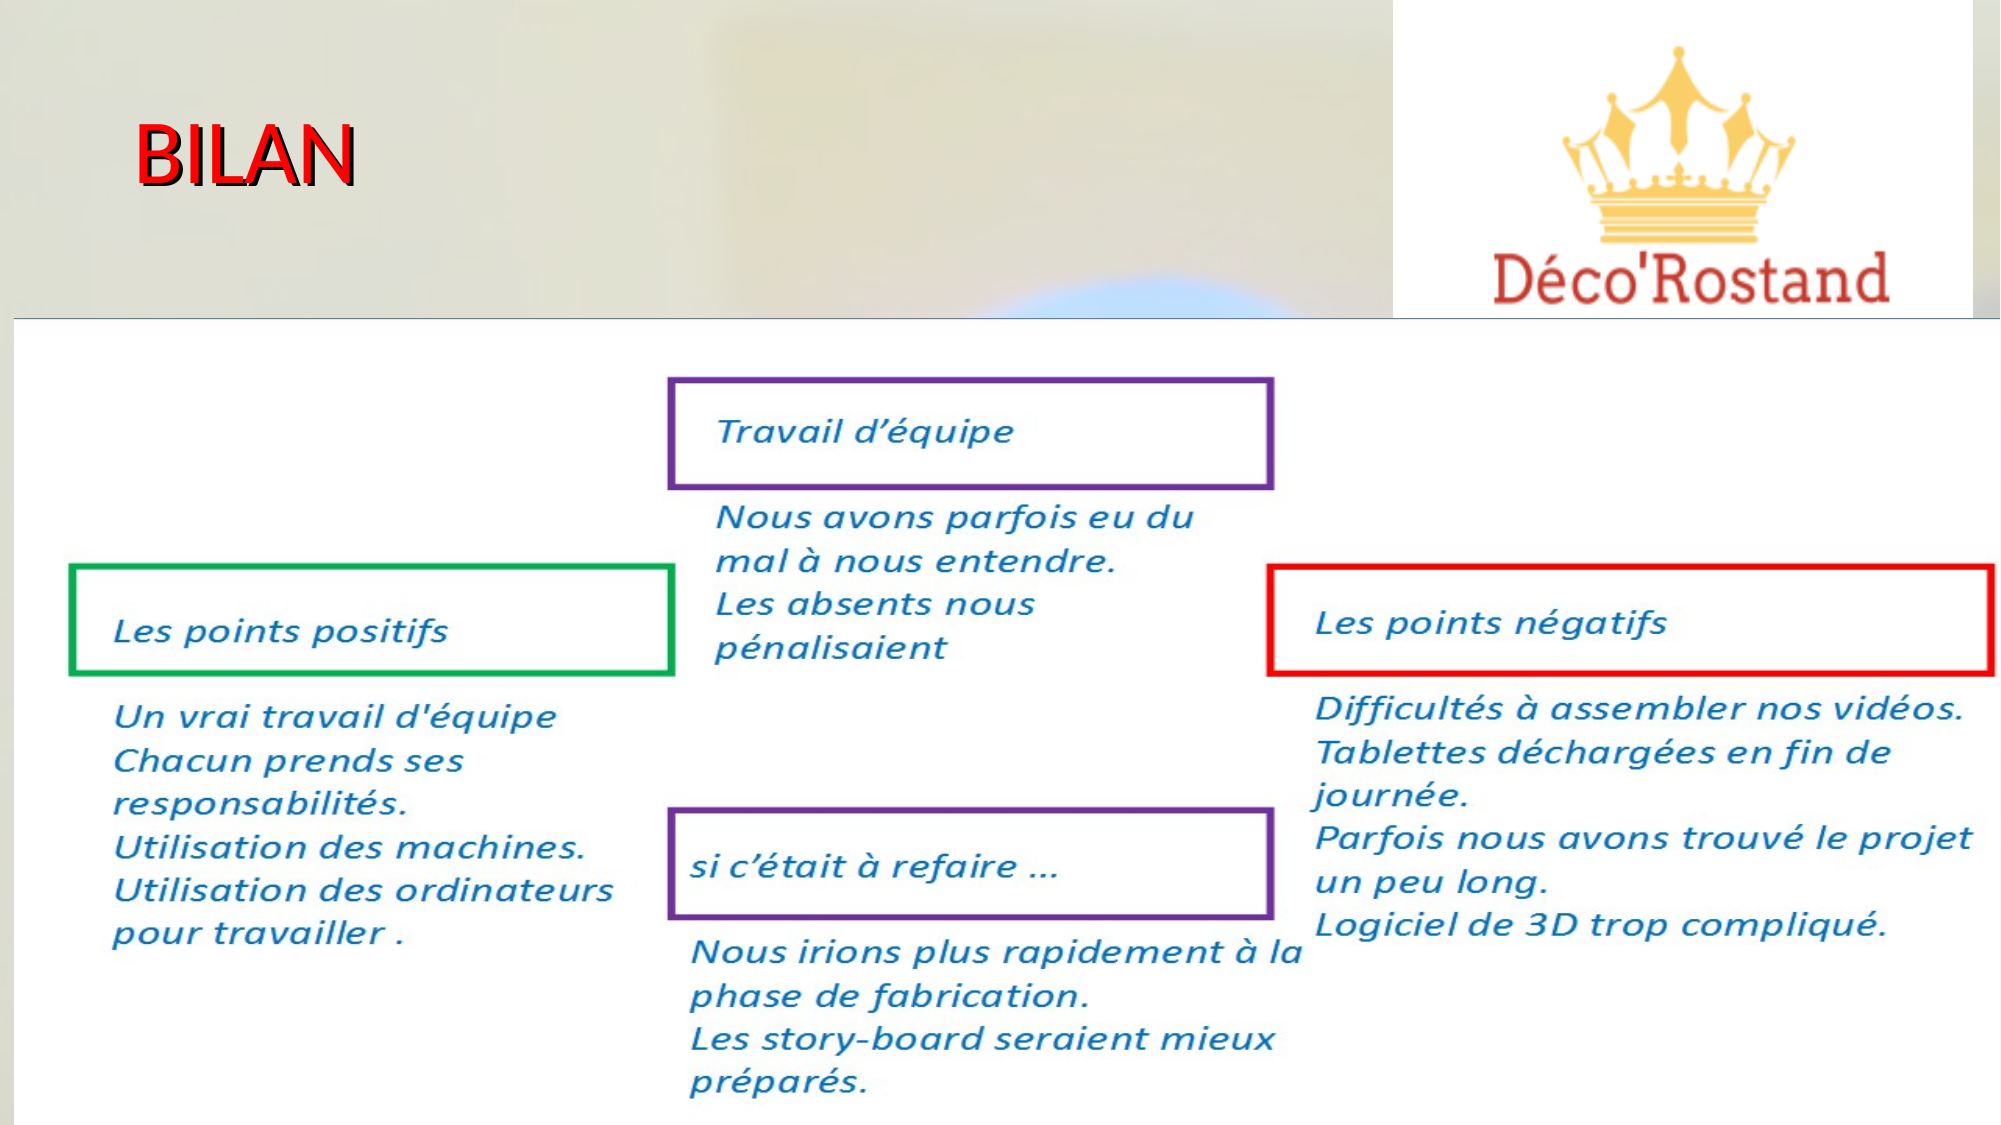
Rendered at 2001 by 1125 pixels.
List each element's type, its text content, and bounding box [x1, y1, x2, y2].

picture [14, 0, 2000, 1125]
text_box BILAN [118, 83, 1726, 211]
